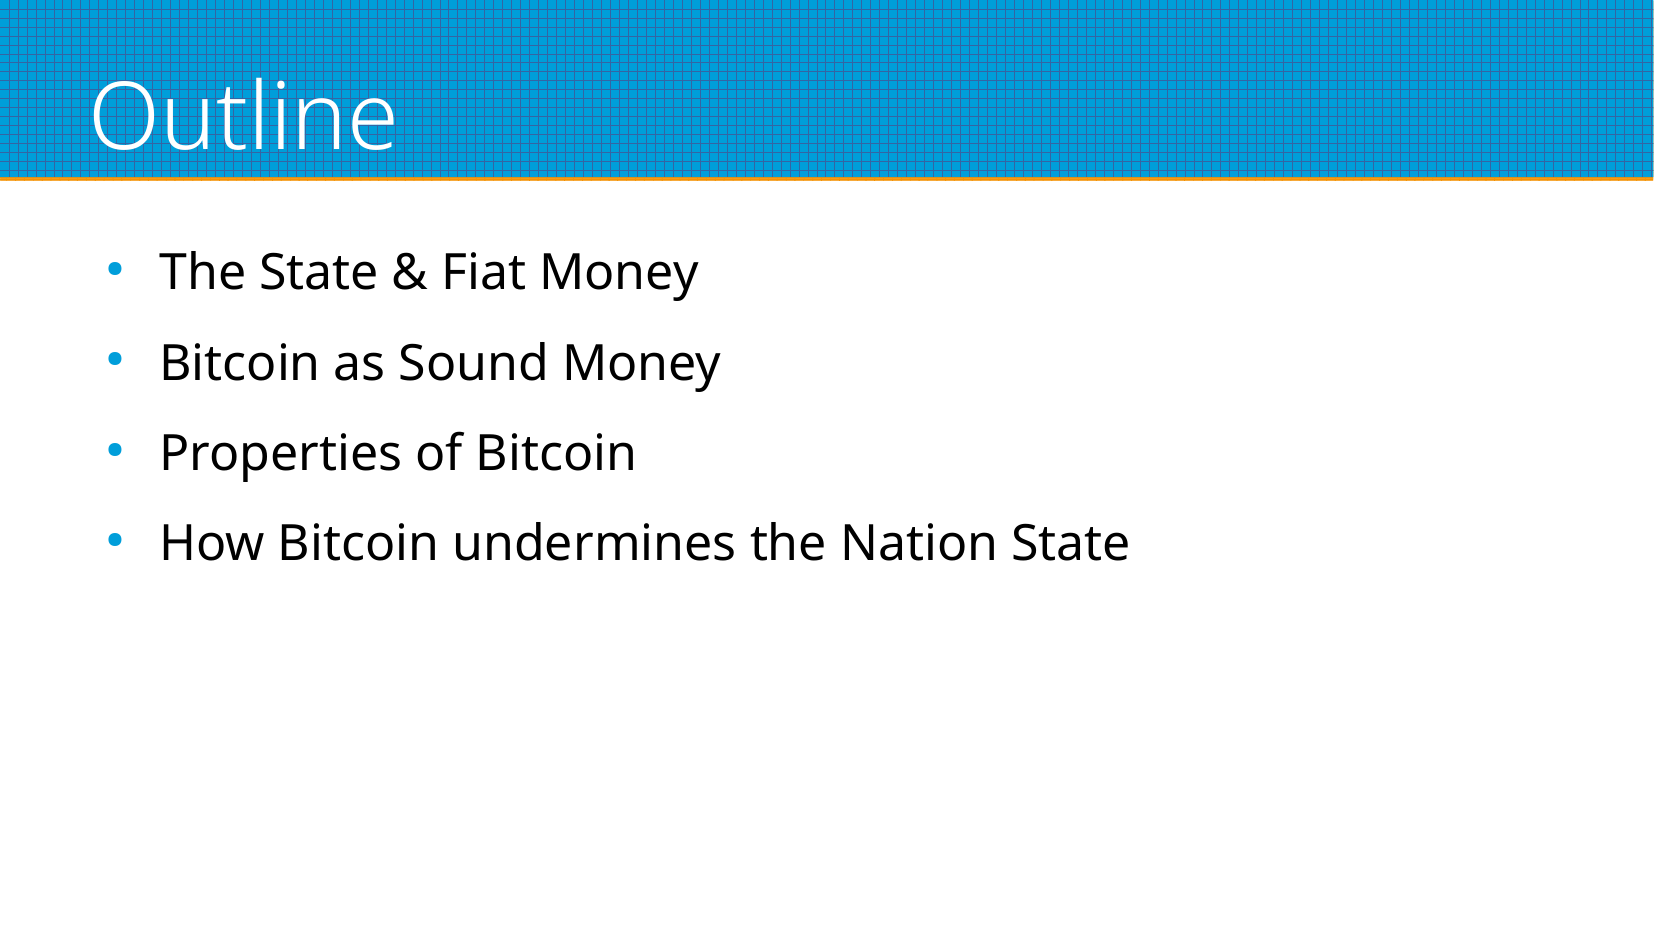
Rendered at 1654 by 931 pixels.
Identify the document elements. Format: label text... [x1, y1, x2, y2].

list The State & Fiat Money Bitcoin as Sound Money Properties of Bitcoin How Bitcoin undermines the Nation State [88, 236, 1565, 813]
title Outline [88, 14, 1565, 178]
